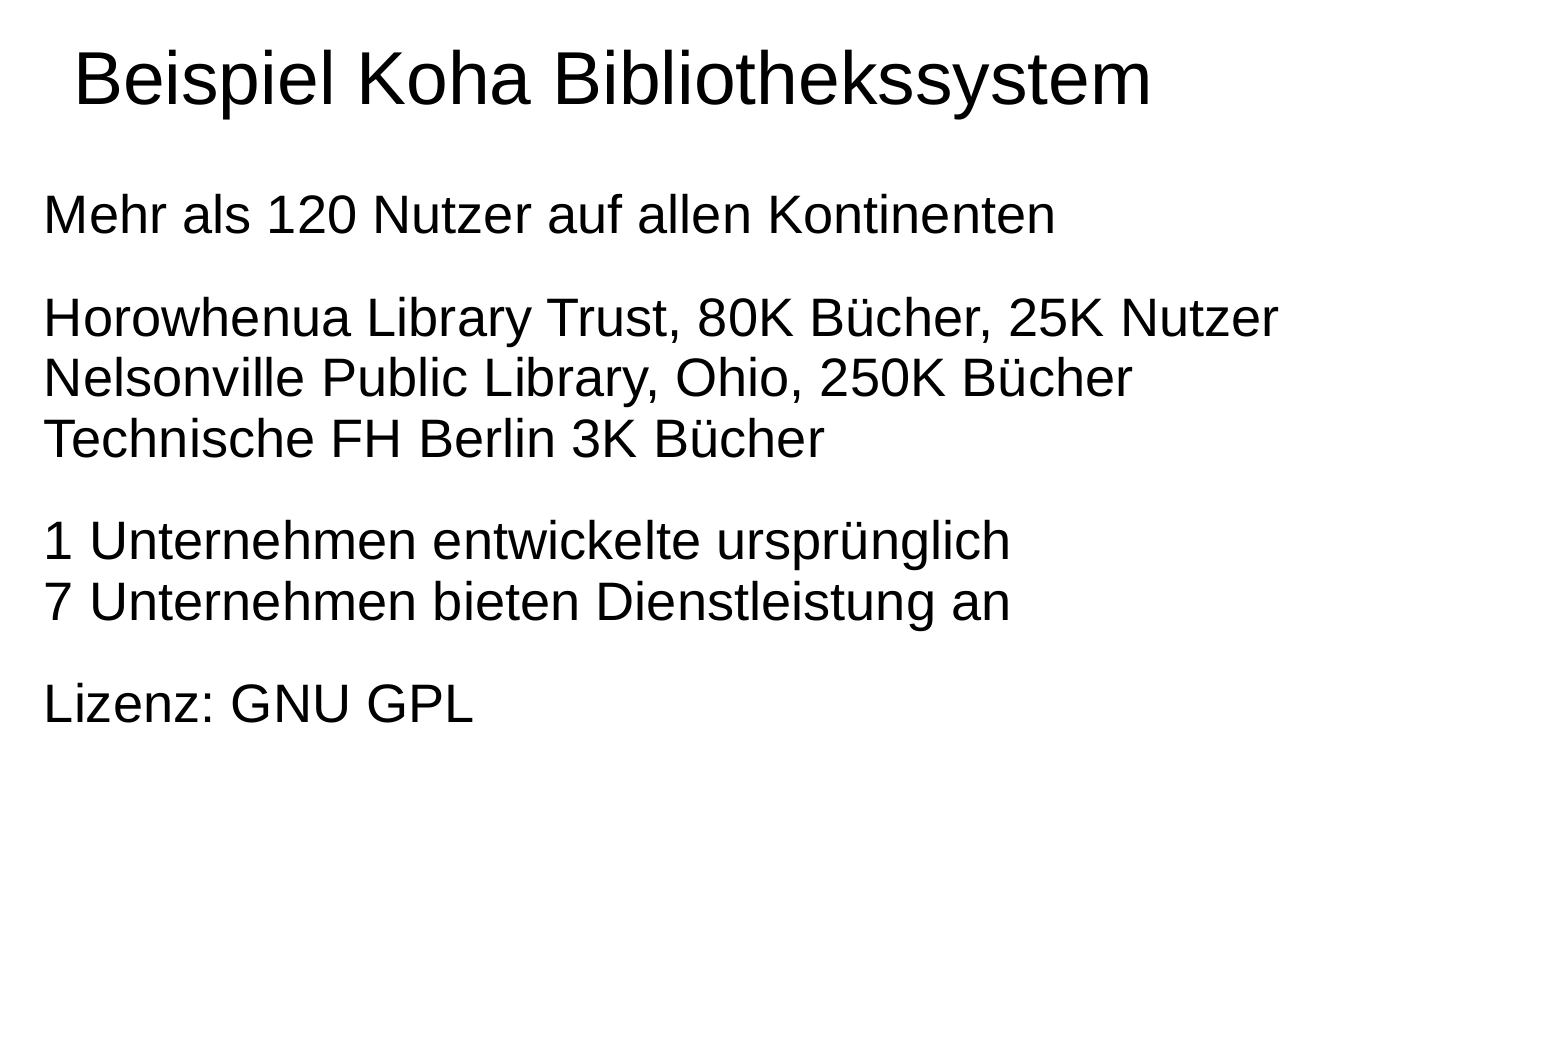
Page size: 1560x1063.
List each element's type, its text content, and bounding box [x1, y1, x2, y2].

text_box Beispiel Koha Bibliothekssystem [58, 29, 1476, 148]
text_box Mehr als 120 Nutzer auf allen Kontinenten Horowhenua Library Trust, 80K Bücher, 25K Nutzer Nelsonville Public Library, Ohio, 250K Bücher Technische FH Berlin 3K Bücher 1 Unternehmen entwickelte ursprünglich 7 Unternehmen bieten Dienstleistung an Lizenz: GNU GPL [29, 177, 1536, 1063]
